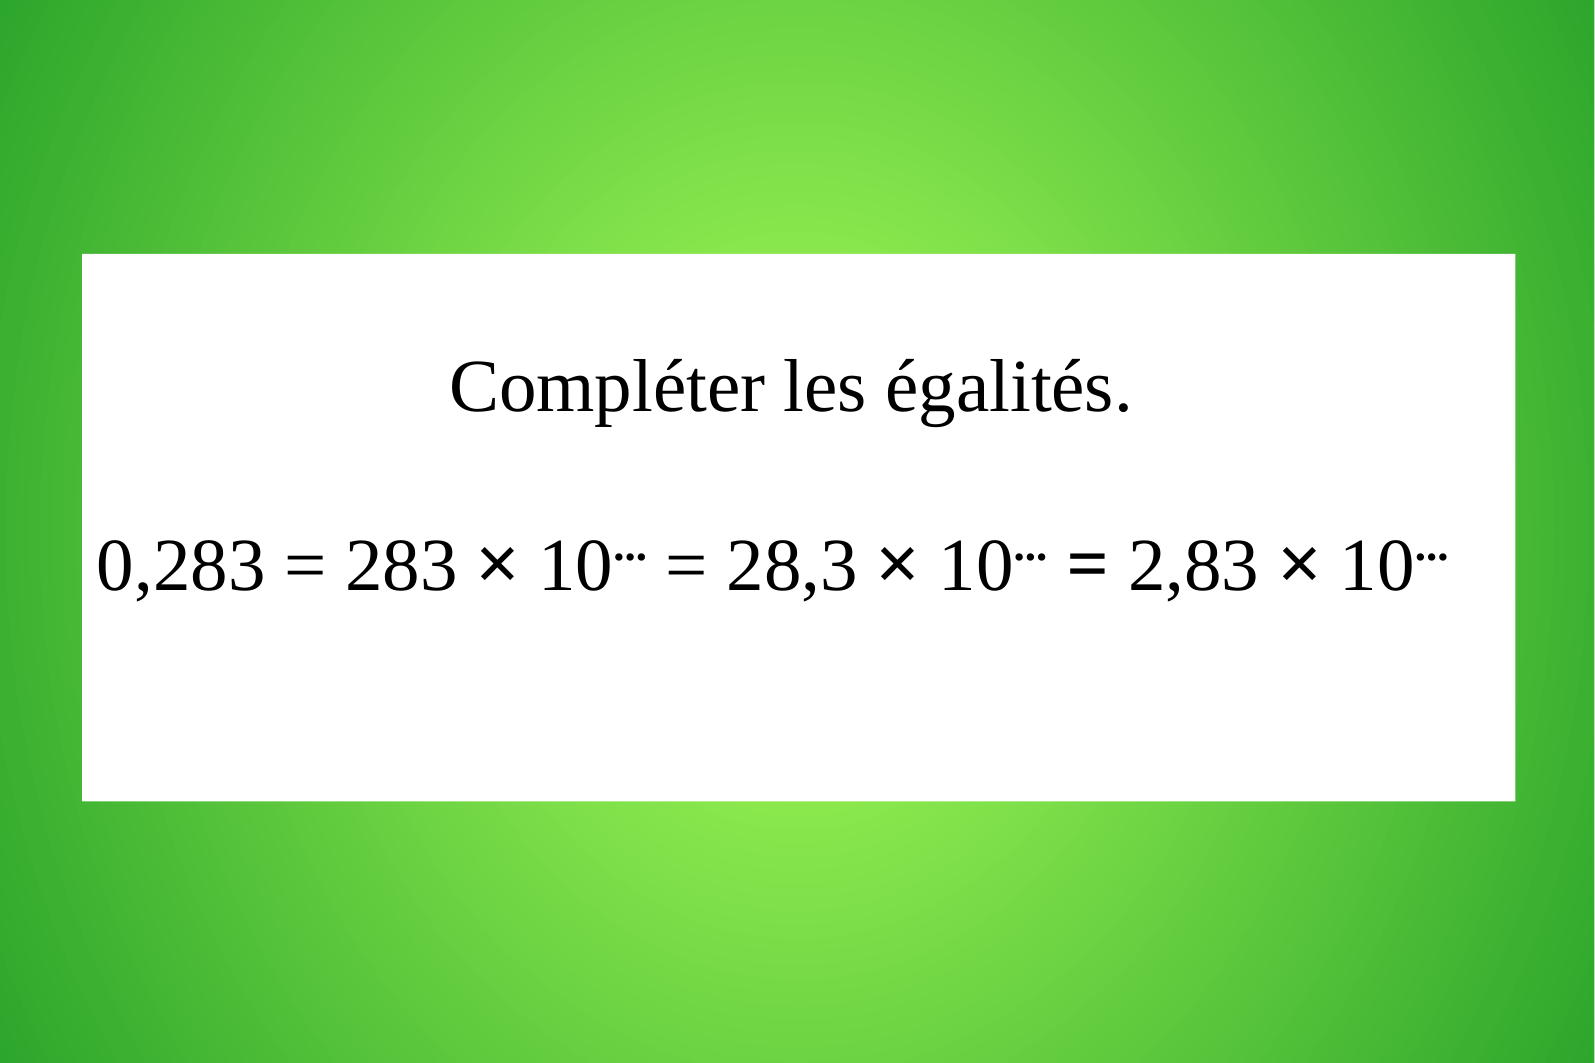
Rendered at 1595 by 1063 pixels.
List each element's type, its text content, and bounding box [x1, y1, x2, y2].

picture [0, 0, 1595, 1063]
text_box Compléter les égalités. 0,283 = 283 × 10... = 28,3 × 10... = 2,83 × 10... [82, 253, 1516, 802]
